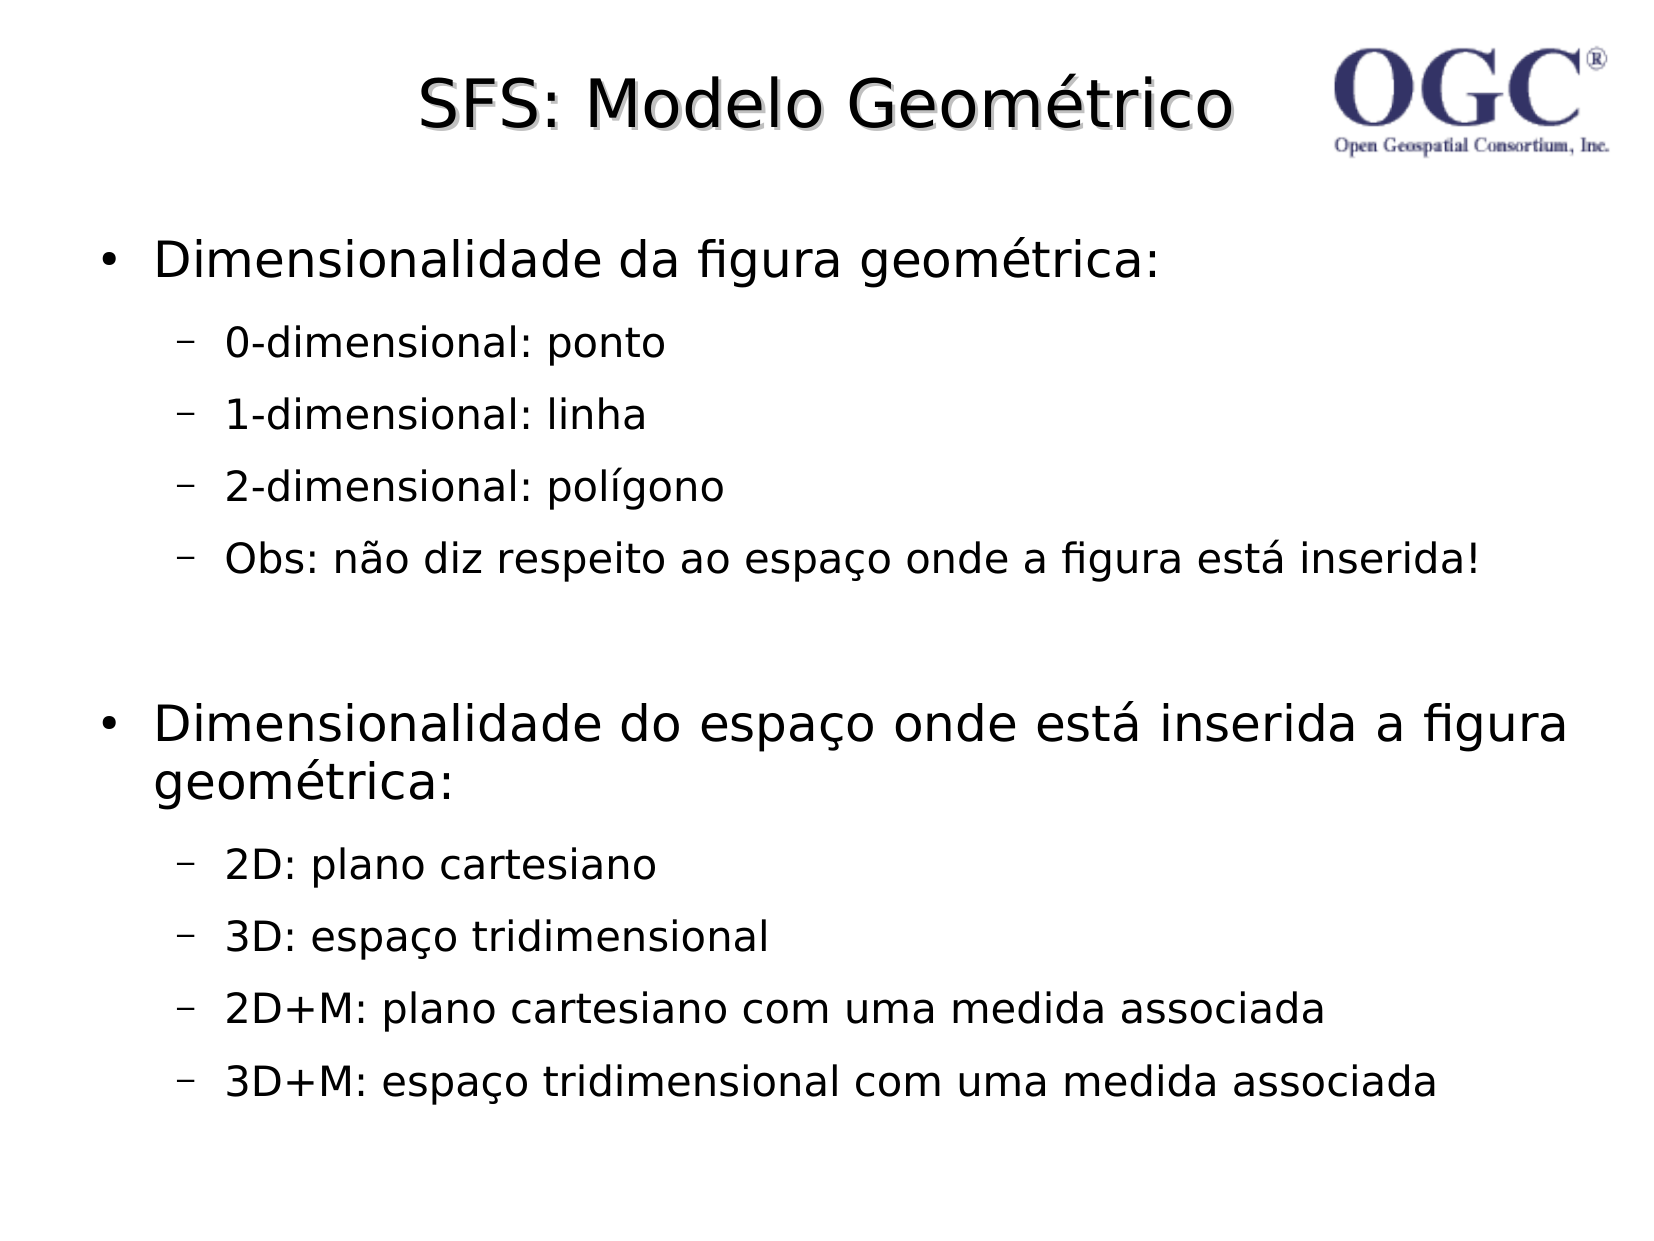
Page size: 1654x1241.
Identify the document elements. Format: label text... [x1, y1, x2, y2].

picture [1320, 23, 1625, 178]
title SFS: Modelo Geométrico [59, 25, 1595, 184]
list Dimensionalidade da figura geométrica: 0-dimensional: ponto 1-dimensional: linha 2-dimensional: polígono Obs: não diz respeito ao espaço onde a figura está inserida! Dimensionalidade do espaço onde está inserida a figura geométrica: 2D: plano cartesiano 3D: espaço tridimensional 2D+M: plano cartesiano com uma medida associada 3D+M: espaço tridimensional com uma medida associada [82, 231, 1571, 1106]
